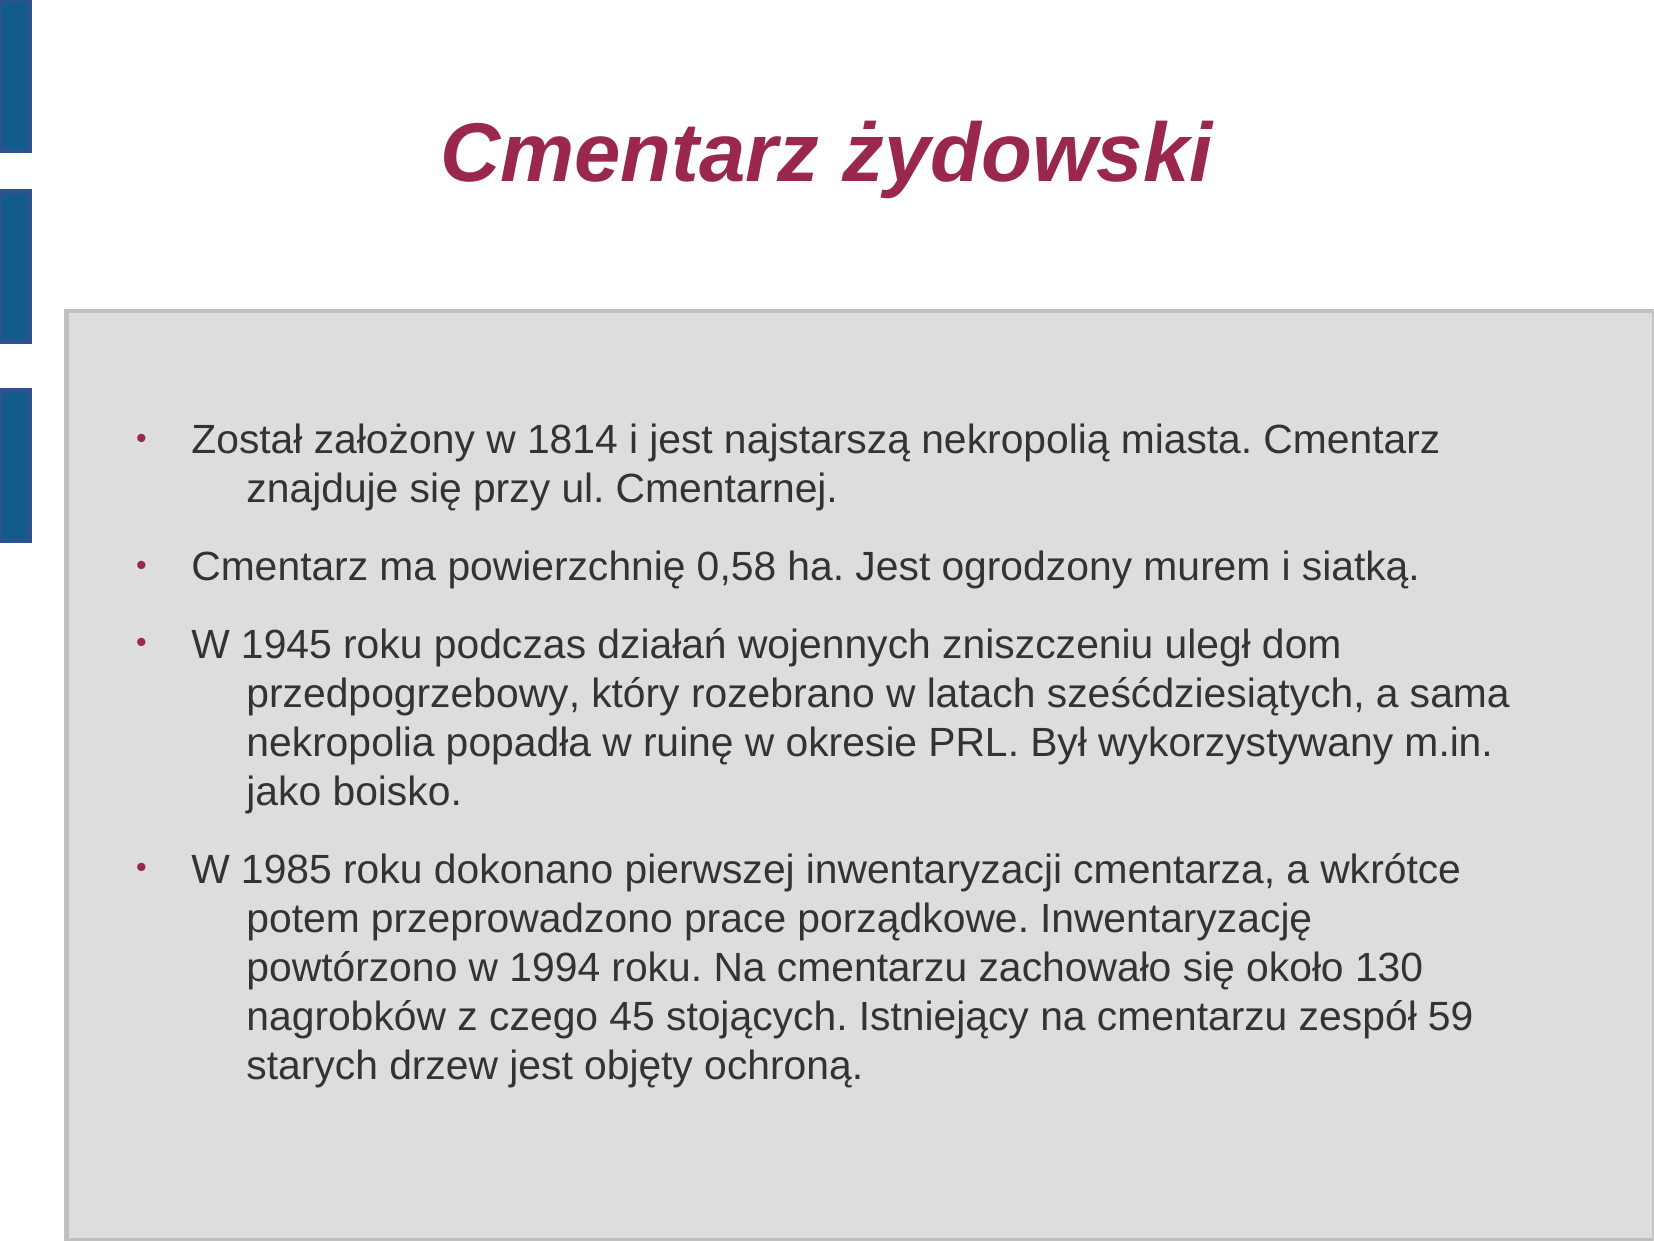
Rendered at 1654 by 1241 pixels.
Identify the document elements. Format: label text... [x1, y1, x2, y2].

list Został założony w 1814 i jest najstarszą nekropolią miasta. Cmentarz znajduje się przy ul. Cmentarnej. Cmentarz ma powierzchnię 0,58 ha. Jest ogrodzony murem i siatką. W 1945 roku podczas działań wojennych zniszczeniu uległ dom przedpogrzebowy, który rozebrano w latach sześćdziesiątych, a sama nekropolia popadła w ruinę w okresie PRL. Był wykorzystywany m.in. jako boisko. W 1985 roku dokonano pierwszej inwentaryzacji cmentarza, a wkrótce potem przeprowadzono prace porządkowe. Inwentaryzację powtórzono w 1994 roku. Na cmentarzu zachowało się około 130 nagrobków z czego 45 stojących. Istniejący na cmentarzu zespół 59 starych drzew jest objęty ochroną. [136, 413, 1518, 1091]
title Cmentarz żydowski [121, 97, 1533, 199]
